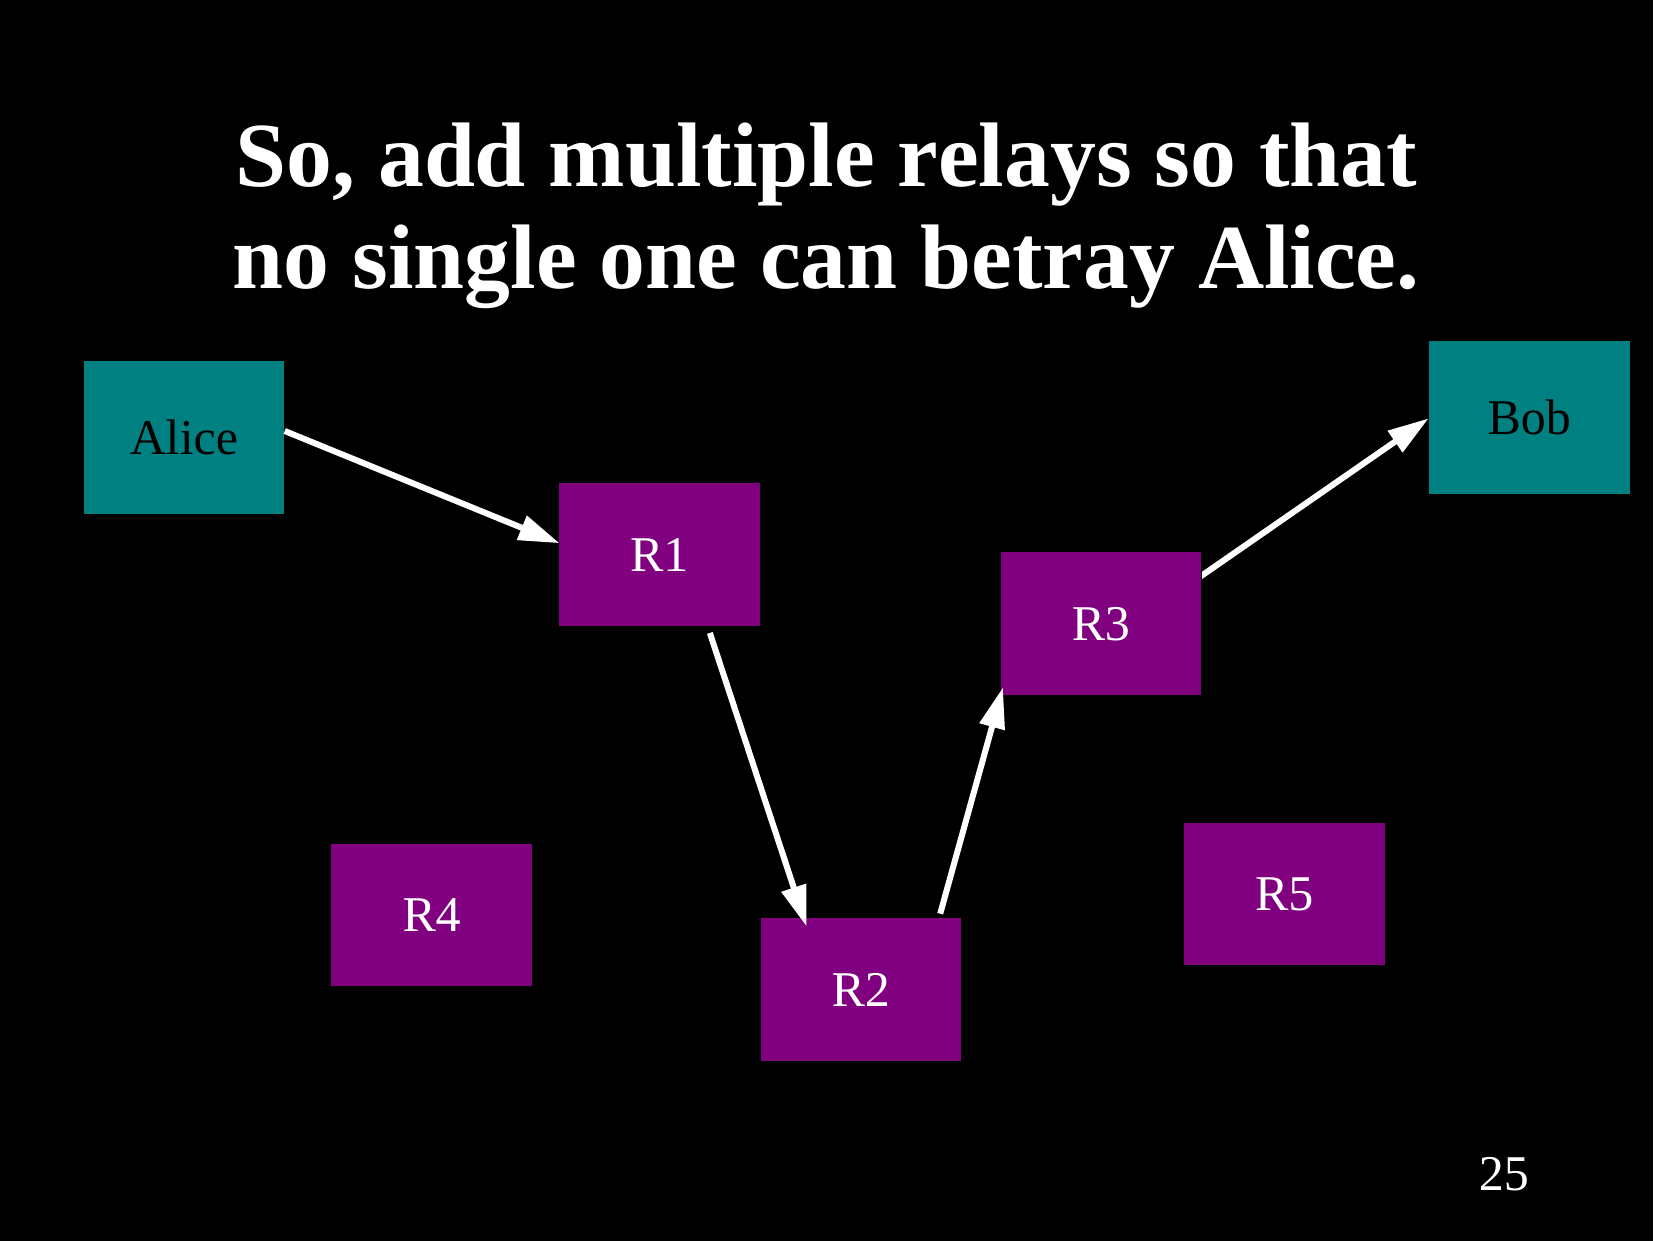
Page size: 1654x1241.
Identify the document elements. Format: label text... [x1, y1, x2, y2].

text_box Alice [83, 360, 285, 515]
text_box R3 [1000, 551, 1202, 696]
text_box R2 [760, 917, 962, 1062]
text_box R1 [558, 482, 761, 627]
text_box R4 [330, 843, 533, 987]
text_box Bob [1428, 340, 1631, 495]
title So, add multiple relays so that no single one can betray Alice. [121, 86, 1534, 327]
text_box R5 [1183, 822, 1386, 966]
